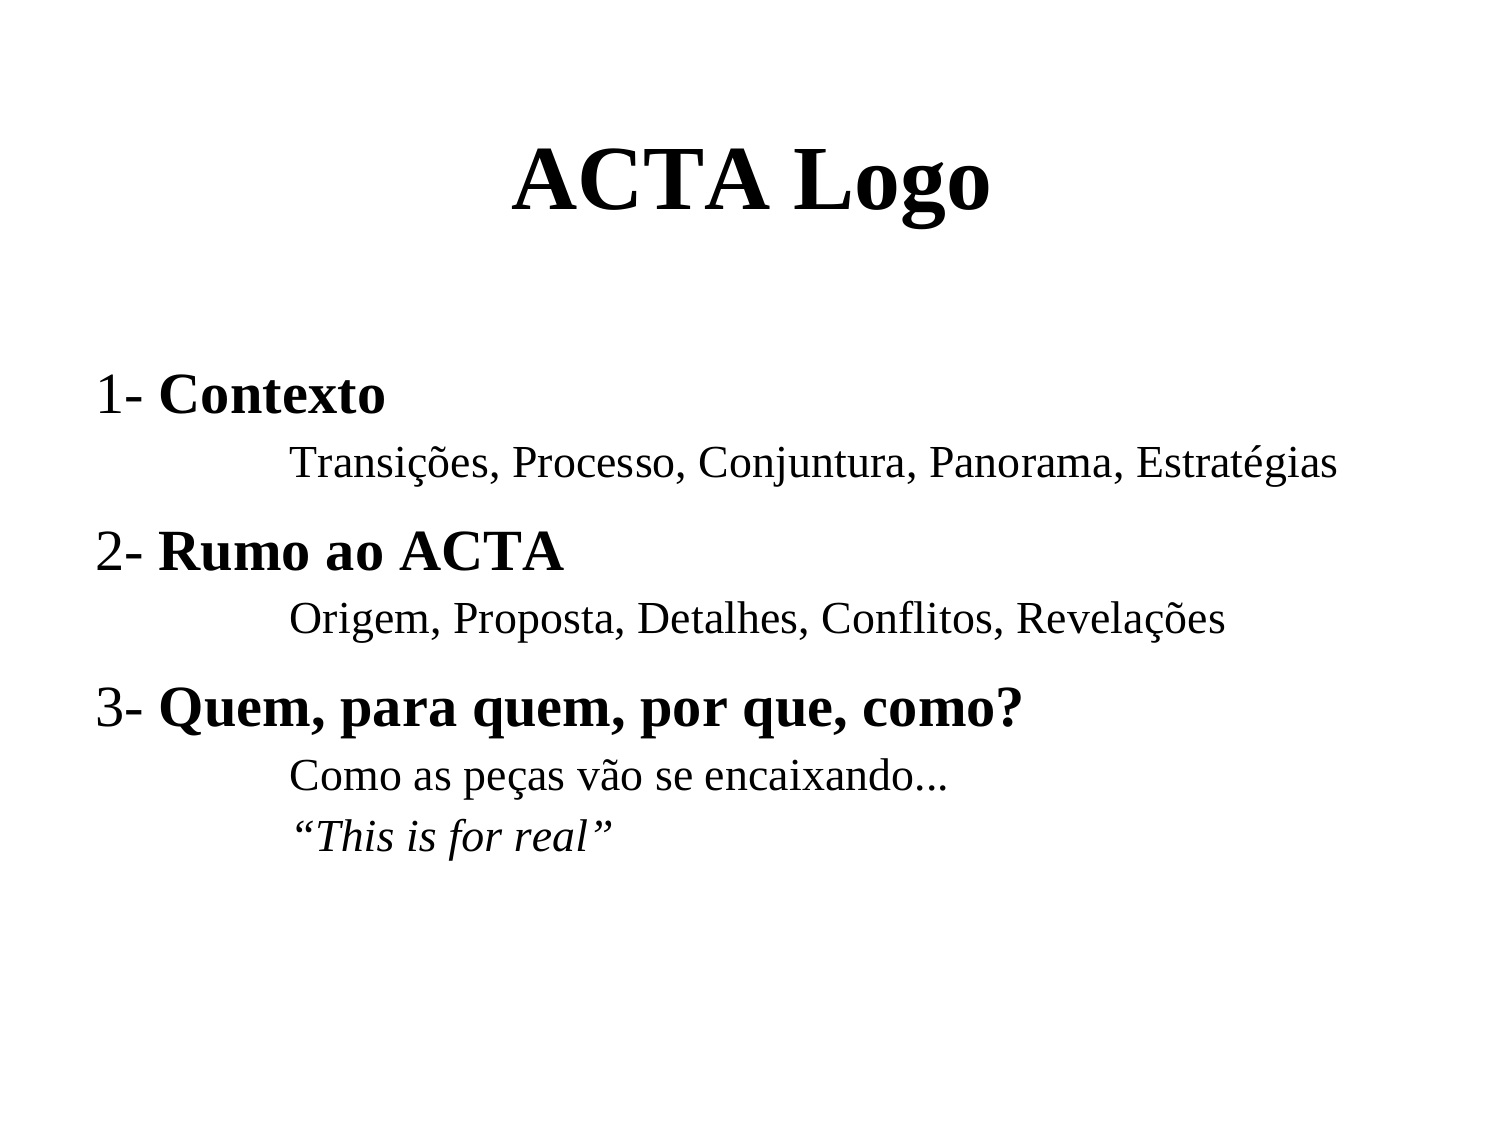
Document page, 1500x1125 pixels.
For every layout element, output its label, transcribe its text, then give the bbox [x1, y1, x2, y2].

title ACTA Logo [87, 52, 1416, 246]
text_box 1- Contexto Transições, Processo, Conjuntura, Panorama, Estratégias 2- Rumo ao ACTA Origem, Proposta, Detalhes, Conflitos, Revelações 3- Quem, para quem, por que, como? Como as peças vão se encaixando... “This is for real” [80, 246, 1434, 936]
